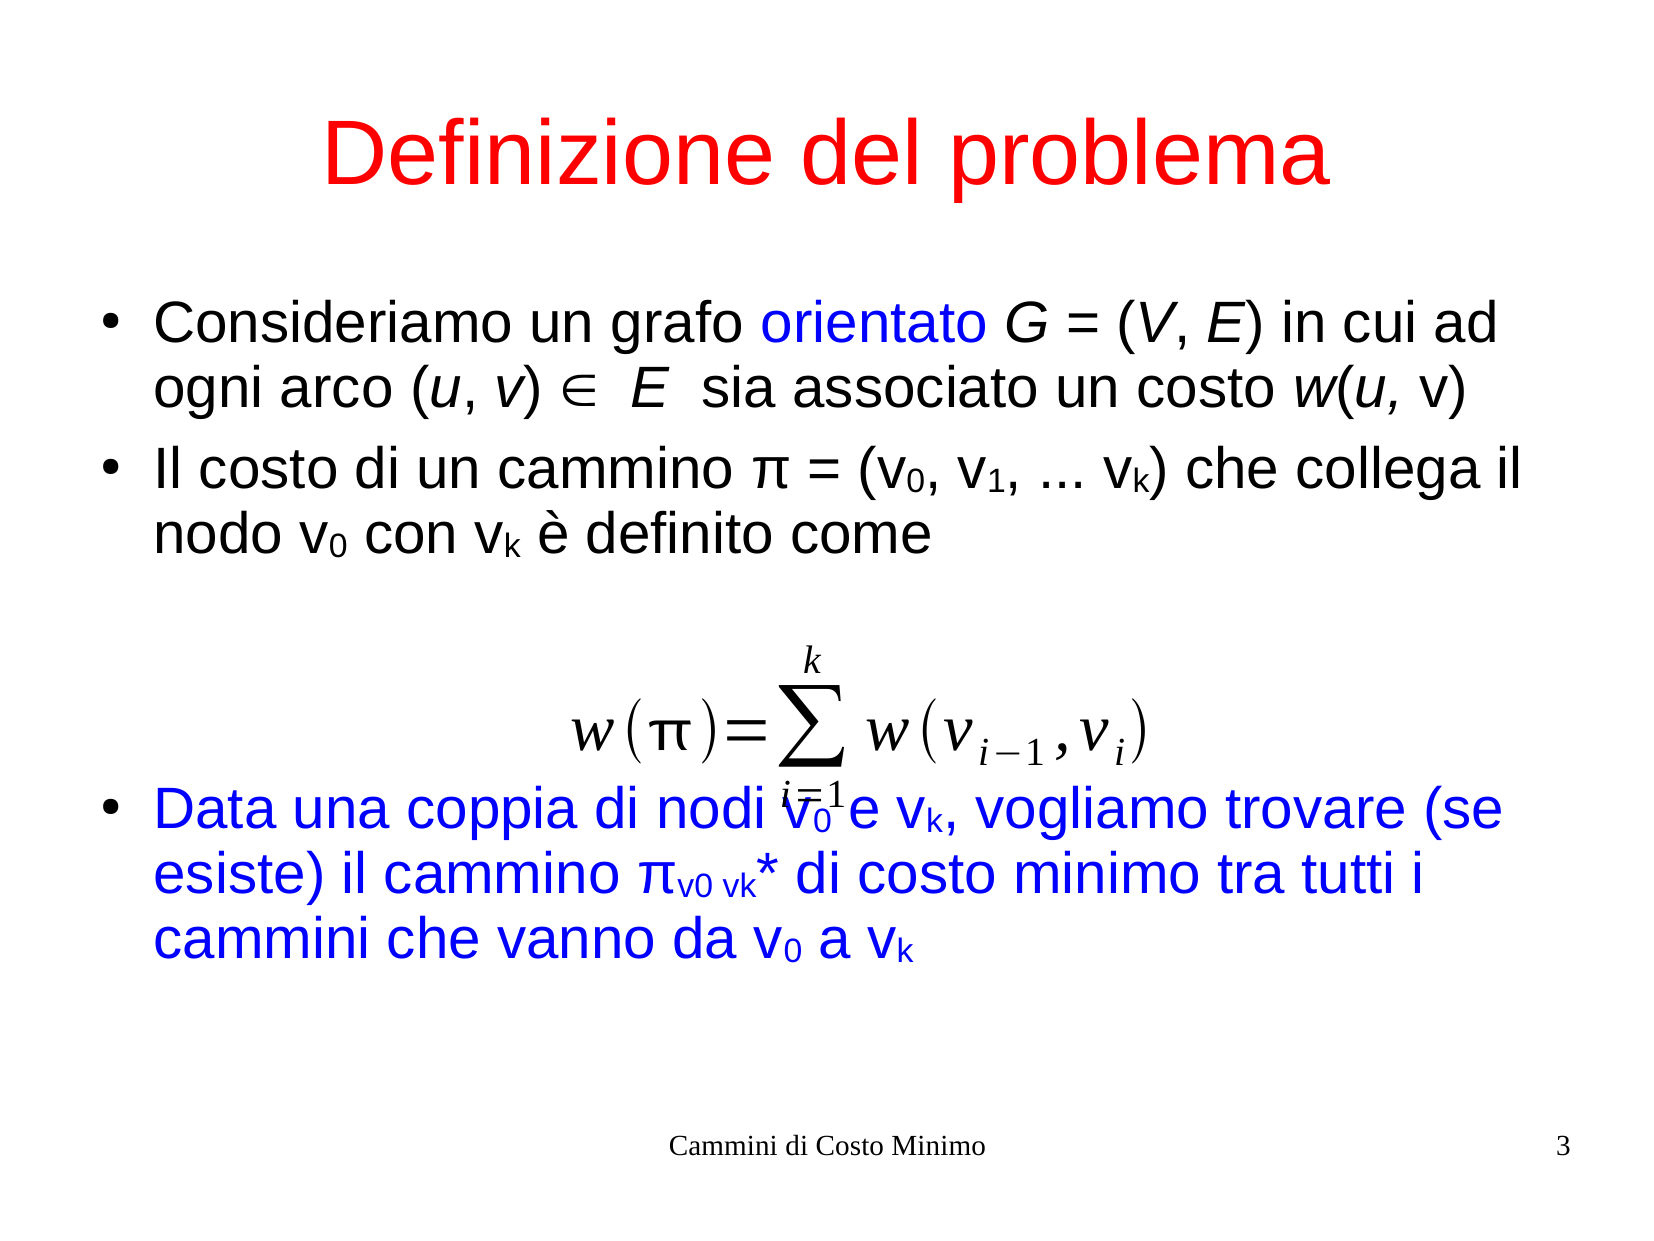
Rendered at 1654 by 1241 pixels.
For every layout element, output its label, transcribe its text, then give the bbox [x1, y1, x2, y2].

chart [562, 637, 1157, 817]
title Definizione del problema [82, 49, 1571, 257]
list Consideriamo un grafo orientato G = (V, E) in cui ad ogni arco (u, v)  E sia associato un costo w(u, v) Il costo di un cammino π = (v0, v1, ... vk) che collega il nodo v0 con vk è definito come Data una coppia di nodi v0 e vk, vogliamo trovare (se esiste) il cammino πv0 vk* di costo minimo tra tutti i cammini che vanno da v0 a vk [82, 290, 1571, 1109]
